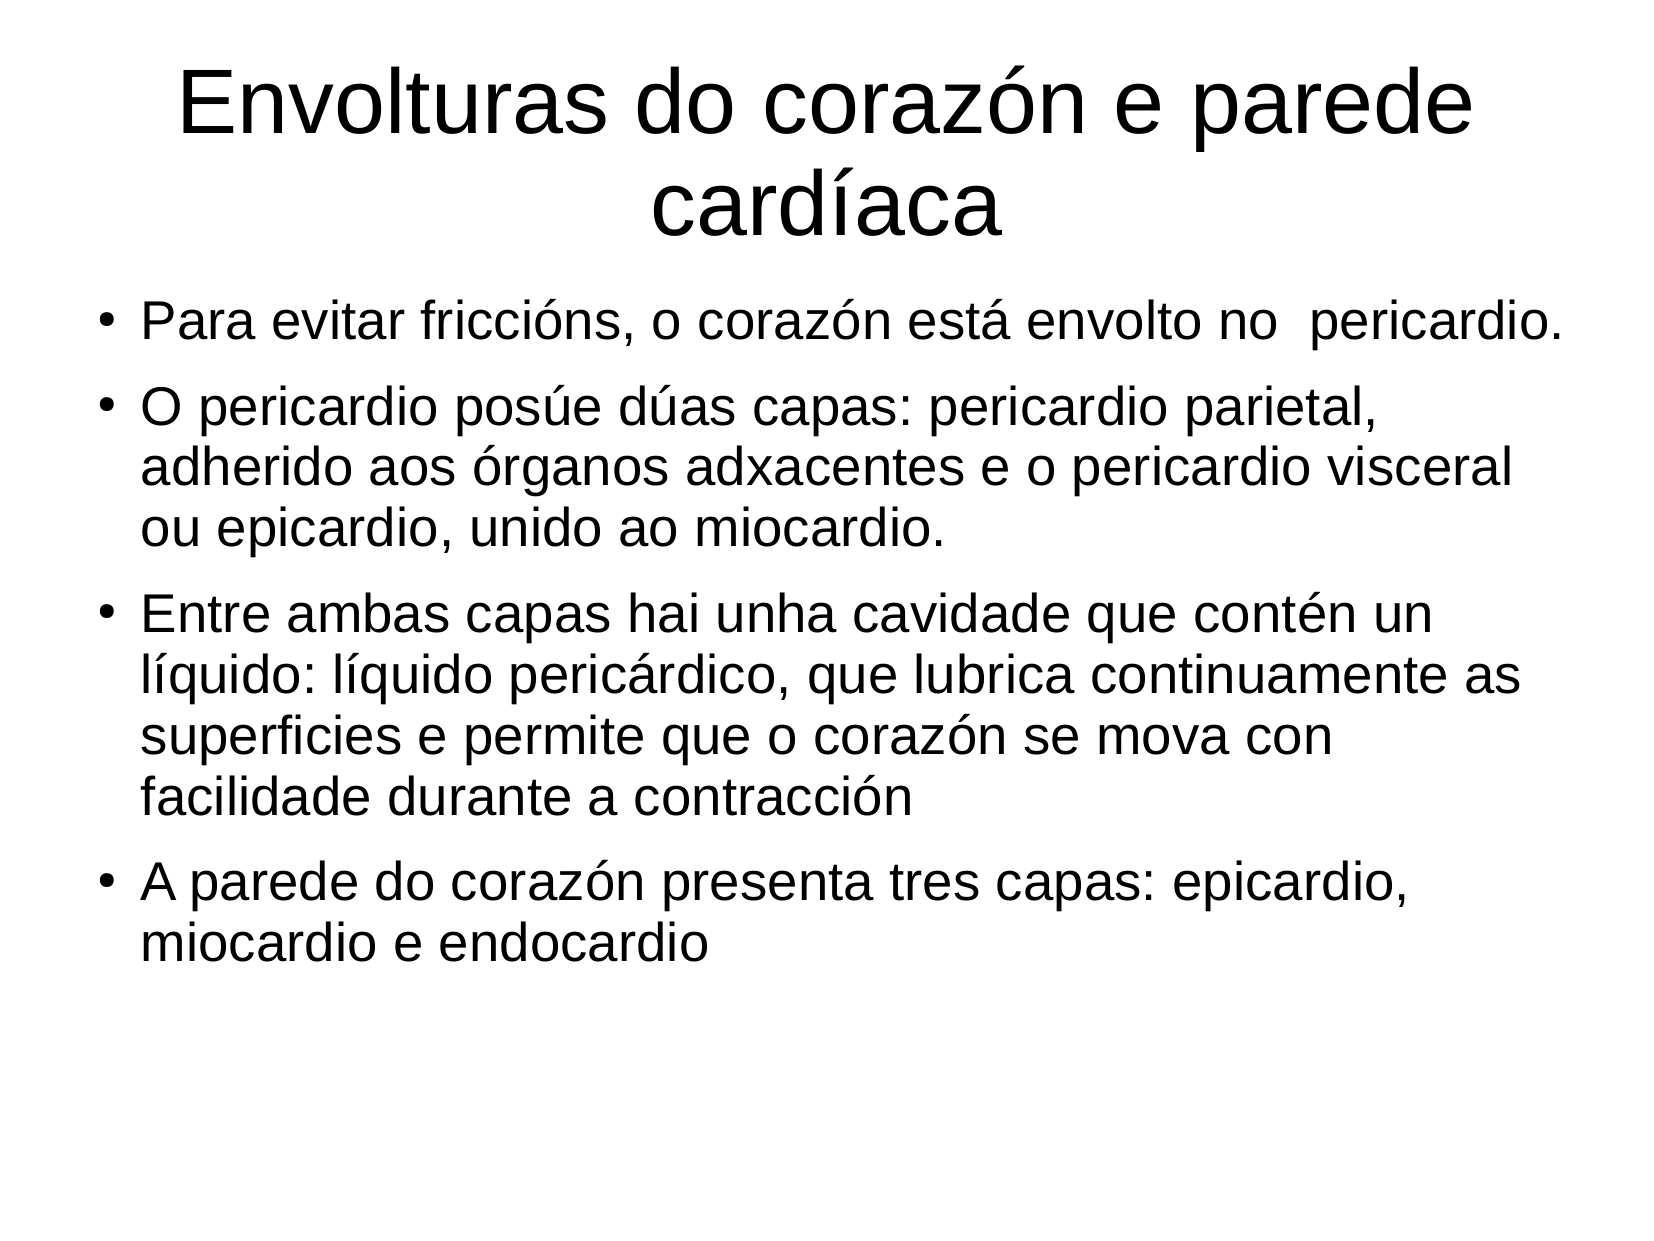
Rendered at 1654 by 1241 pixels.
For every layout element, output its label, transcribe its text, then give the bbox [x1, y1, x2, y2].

title Envolturas do corazón e parede cardíaca [82, 49, 1571, 257]
list Para evitar friccións, o corazón está envolto no pericardio. O pericardio posúe dúas capas: pericardio parietal, adherido aos órganos adxacentes e o pericardio visceral ou epicardio, unido ao miocardio. Entre ambas capas hai unha cavidade que contén un líquido: líquido pericárdico, que lubrica continuamente as superficies e permite que o corazón se mova con facilidade durante a contracción A parede do corazón presenta tres capas: epicardio, miocardio e endocardio [82, 290, 1571, 1010]
